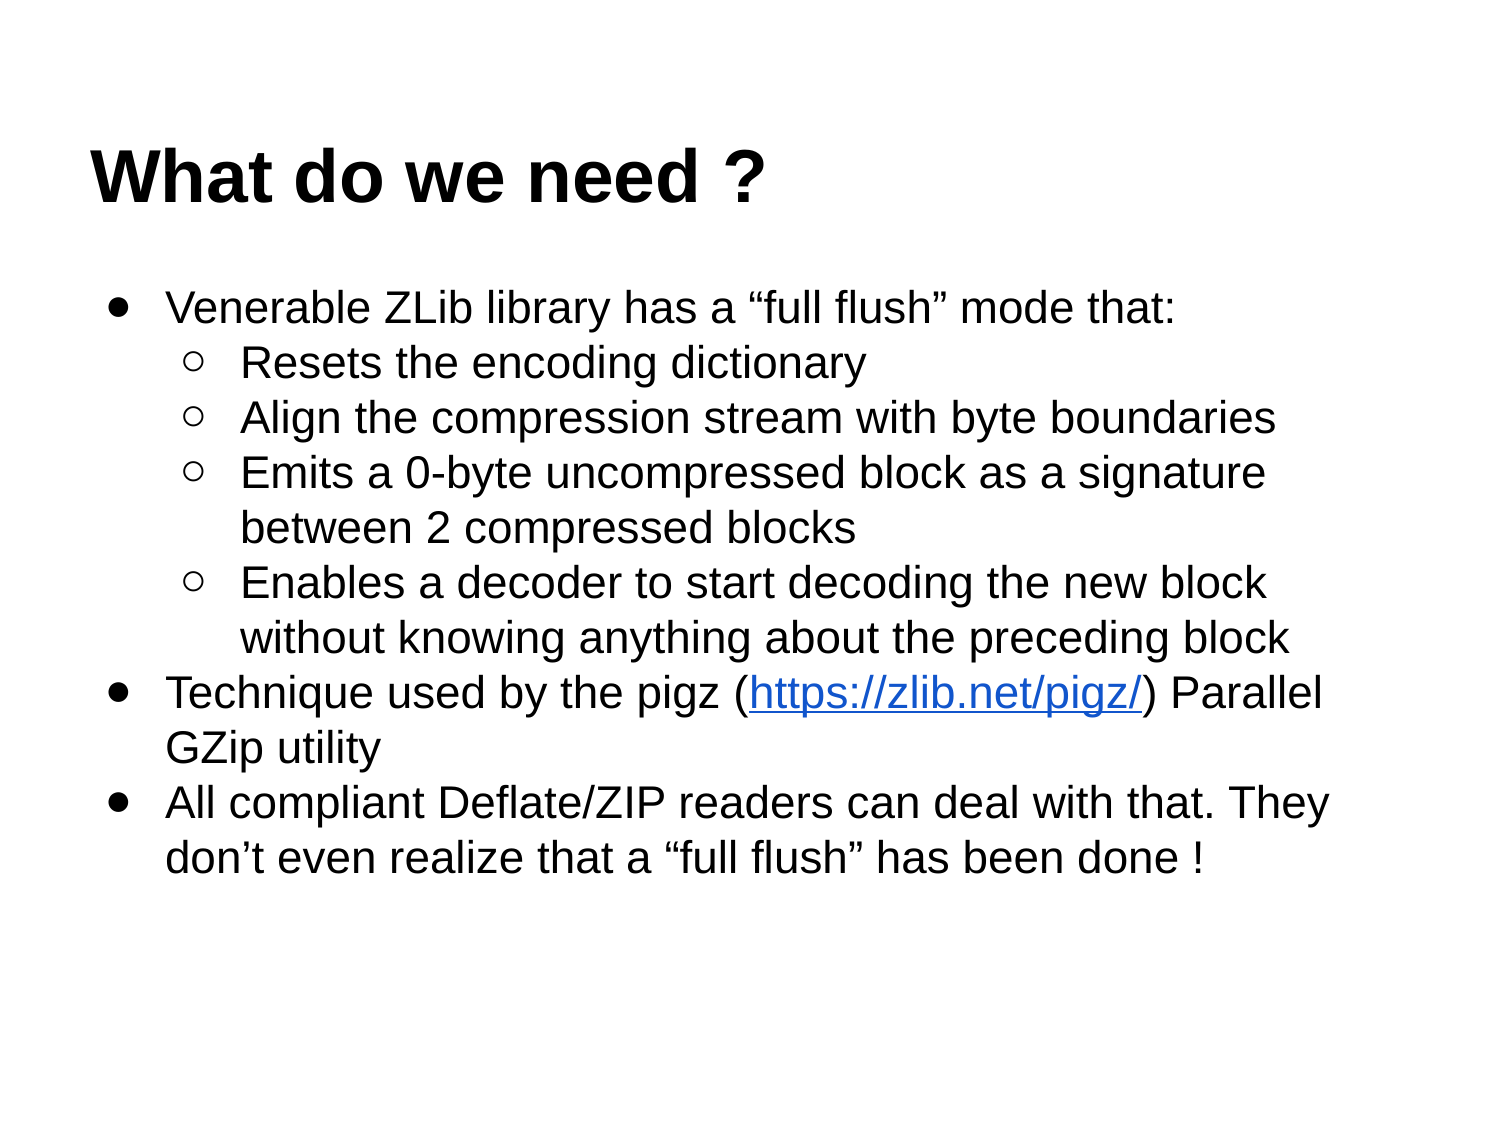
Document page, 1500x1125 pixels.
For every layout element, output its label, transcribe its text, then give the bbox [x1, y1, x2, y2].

title What do we need ? [75, 45, 1425, 233]
list Venerable ZLib library has a “full flush” mode that: Resets the encoding dictionary Align the compression stream with byte boundaries Emits a 0-byte uncompressed block as a signature between 2 compressed blocks Enables a decoder to start decoding the new block without knowing anything about the preceding block Technique used by the pigz (https://zlib.net/pigz/) Parallel GZip utility All compliant Deflate/ZIP readers can deal with that. They don’t even realize that a “full flush” has been done ! [75, 262, 1425, 1078]
